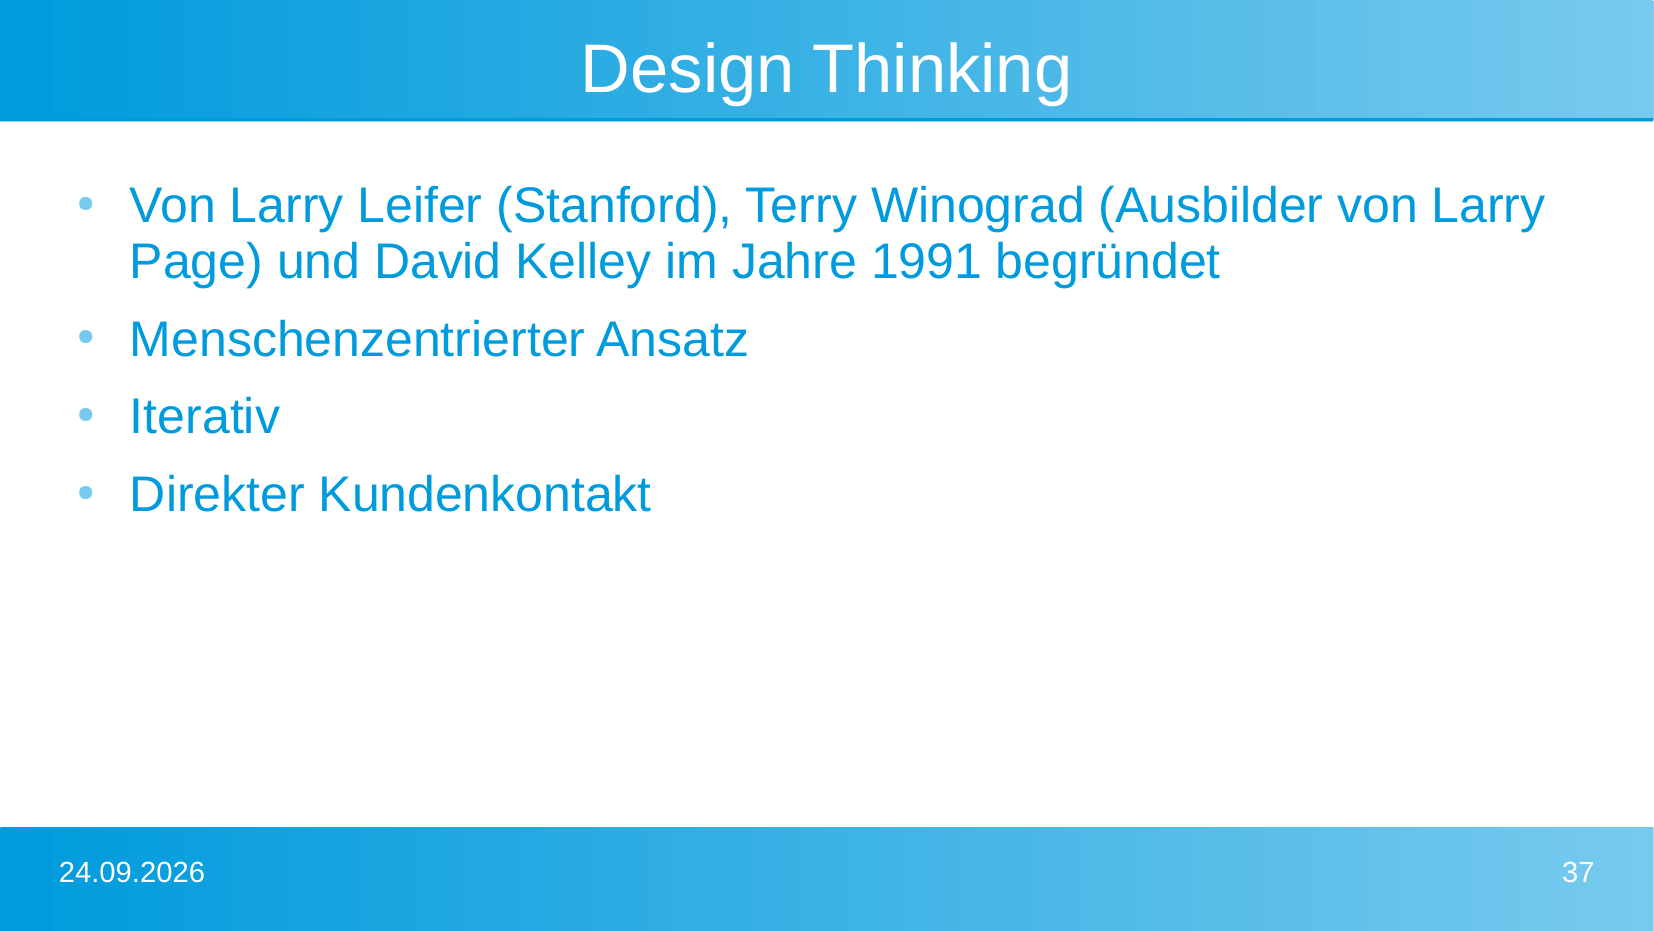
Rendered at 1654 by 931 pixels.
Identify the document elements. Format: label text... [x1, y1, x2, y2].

list Von Larry Leifer (Stanford), Terry Winograd (Ausbilder von Larry Page) und David Kelley im Jahre 1991 begründet Menschenzentrierter Ansatz Iterativ Direkter Kundenkontakt [59, 177, 1595, 768]
title Design Thinking [59, 29, 1595, 108]
